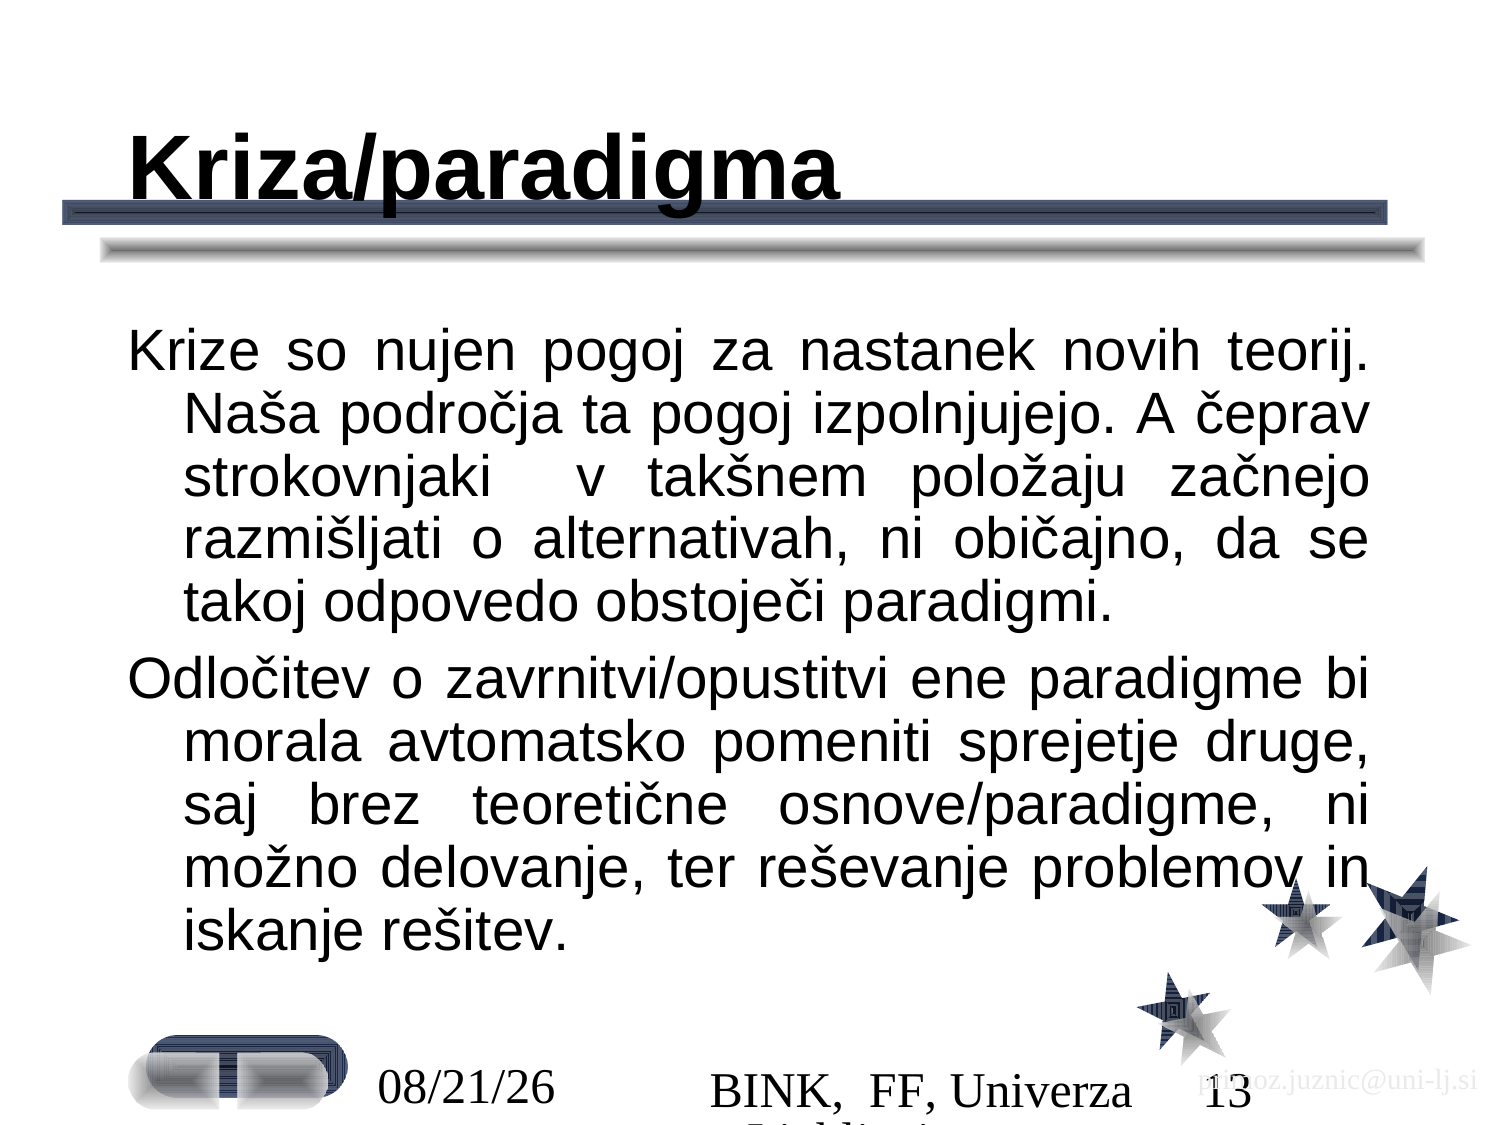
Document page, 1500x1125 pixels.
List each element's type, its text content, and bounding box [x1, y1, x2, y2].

title Kriza/paradigma [112, 37, 1388, 225]
list Krize so nujen pogoj za nastanek novih teorij. Naša področja ta pogoj izpolnjujejo. A čeprav strokovnjaki v takšnem položaju začnejo razmišljati o alternativah, ni običajno, da se takoj odpovedo obstoječi paradigmi. Odločitev o zavrnitvi/opustitvi ene paradigme bi morala avtomatsko pomeniti sprejetje druge, saj brez teoretične osnove/paradigme, ni možno delovanje, ter reševanje problemov in iskanje rešitev. [112, 312, 1388, 1050]
